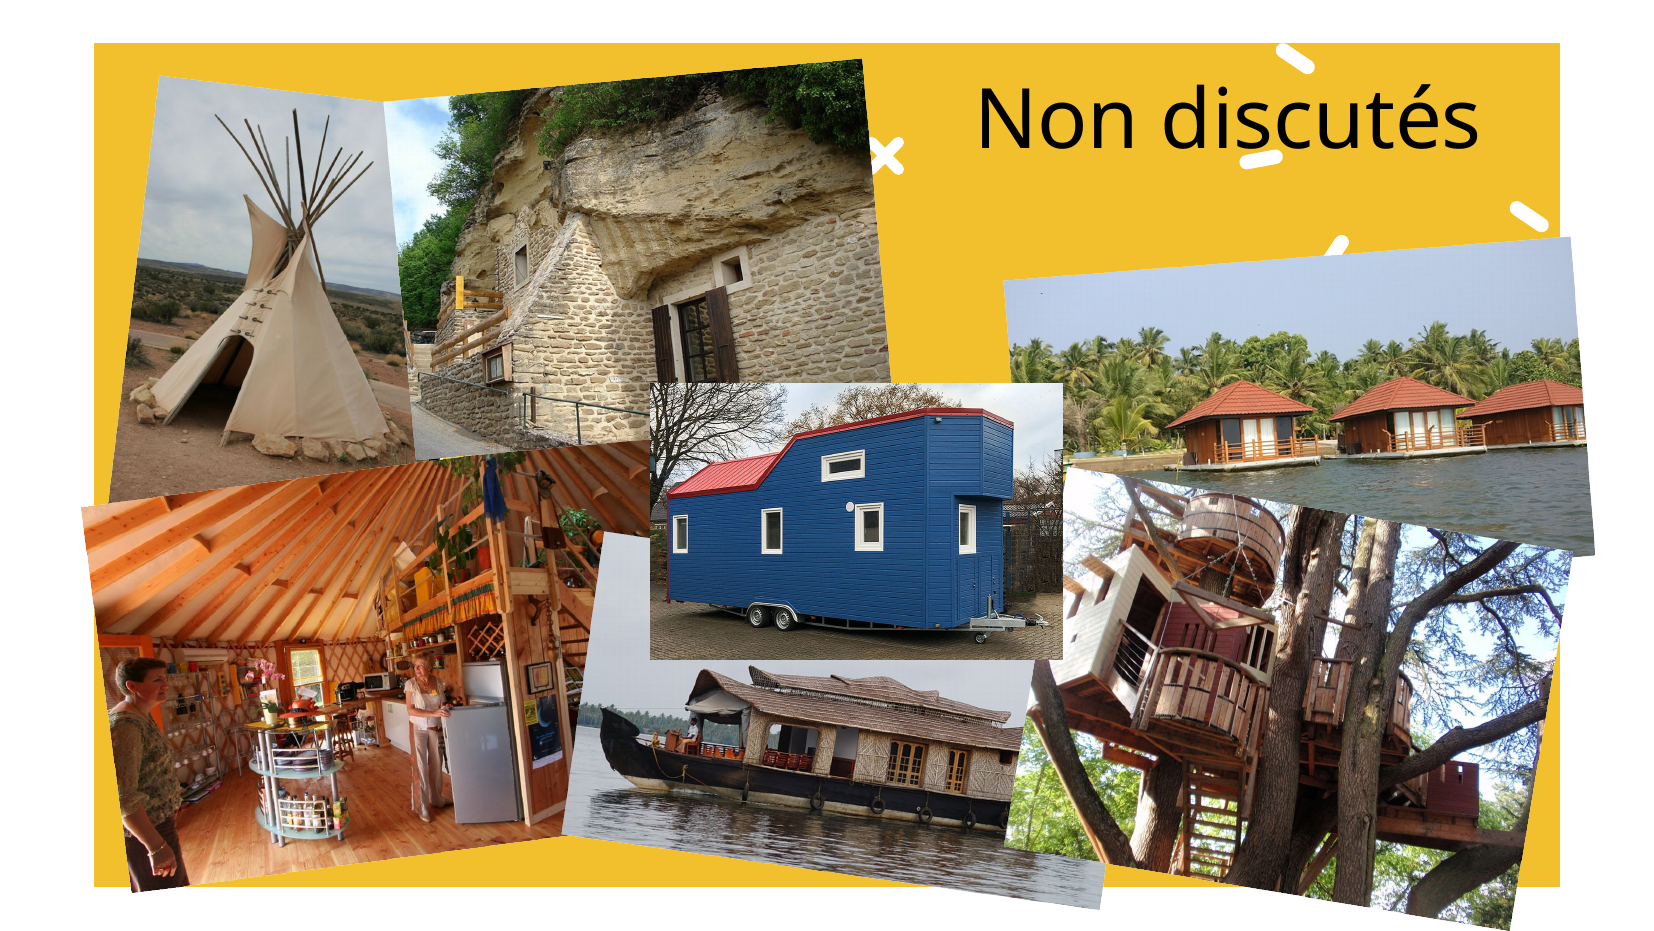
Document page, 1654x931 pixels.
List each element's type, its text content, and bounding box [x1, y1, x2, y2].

title Non discutés [974, 59, 1536, 173]
picture [80, 59, 1595, 931]
